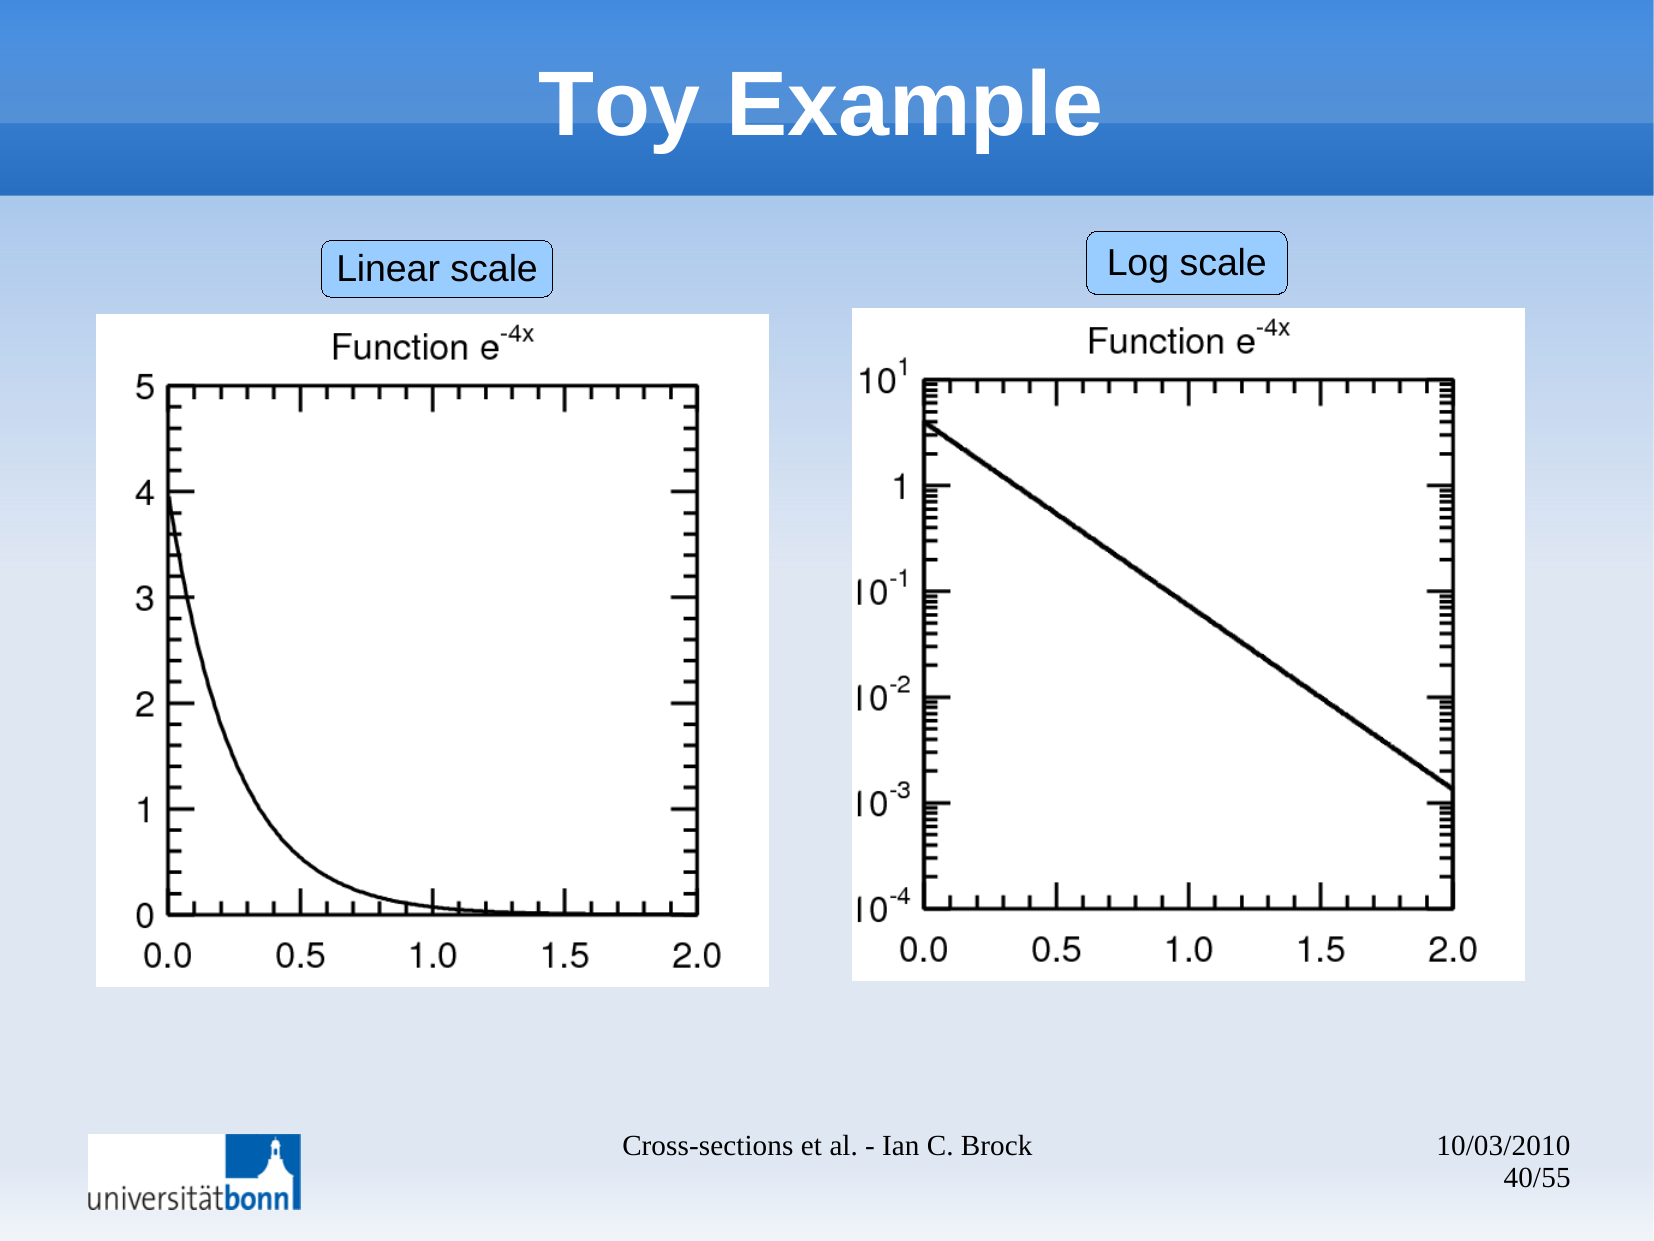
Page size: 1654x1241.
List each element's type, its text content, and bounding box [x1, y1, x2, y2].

picture [0, 0, 1654, 1241]
title Toy Example [76, 0, 1565, 208]
text_box Log scale [1086, 231, 1288, 295]
text_box Linear scale [321, 240, 553, 298]
